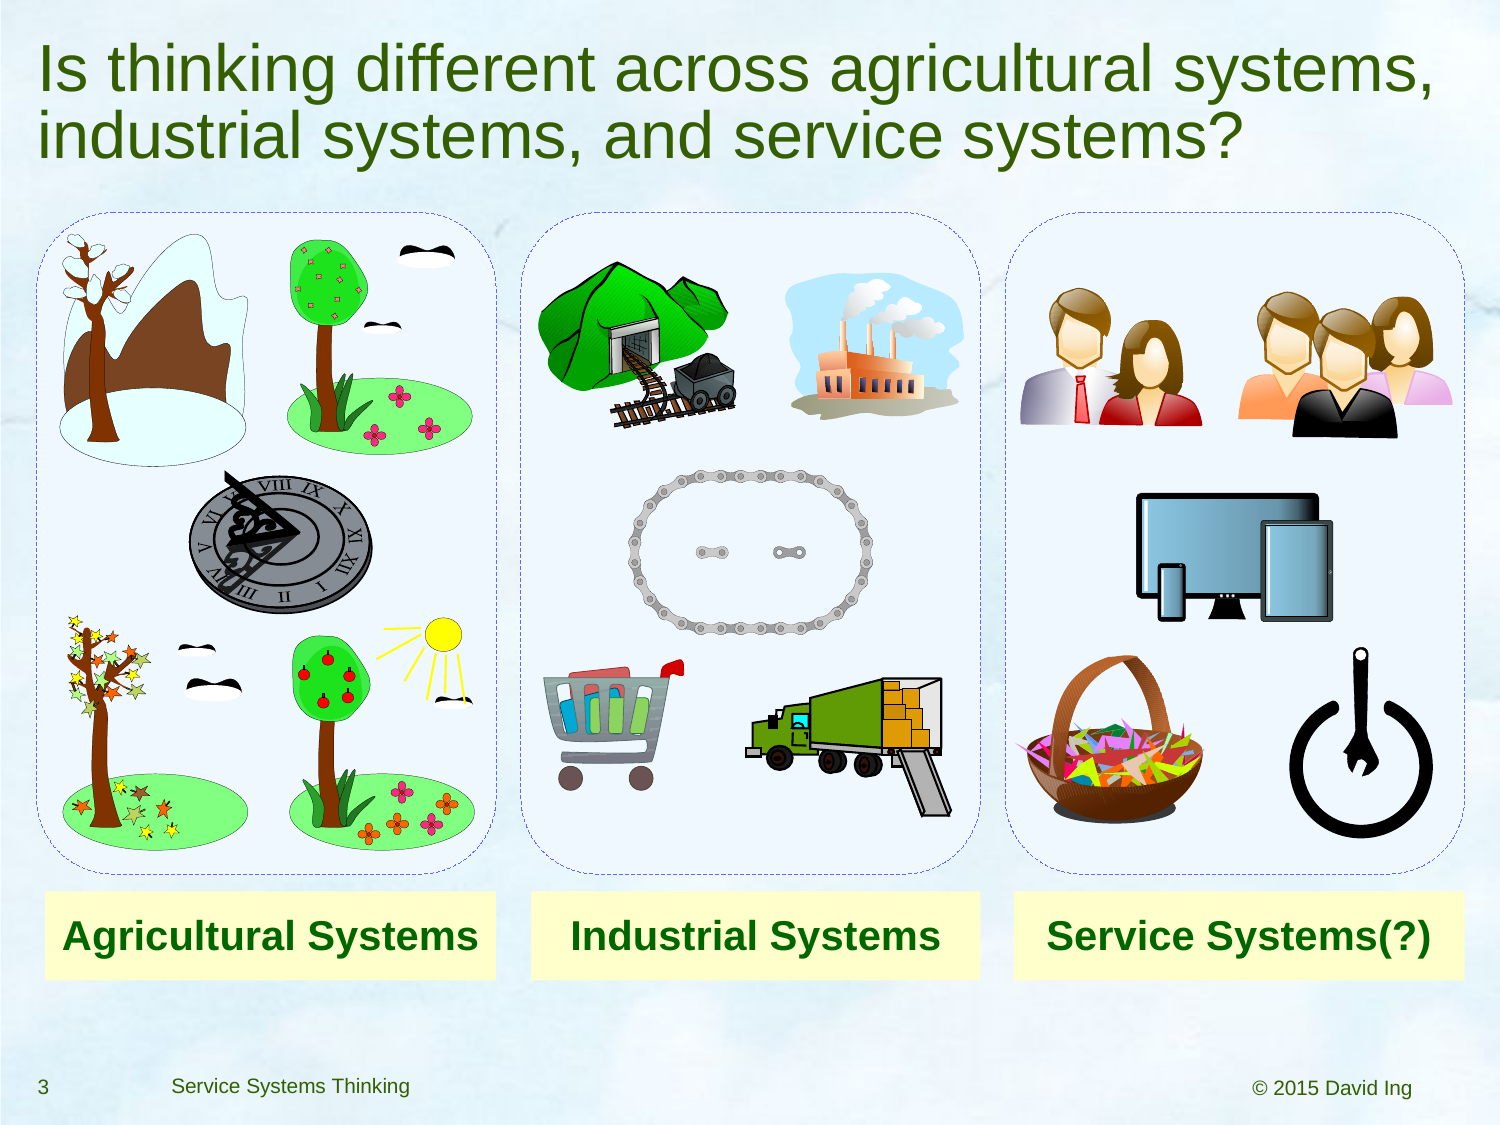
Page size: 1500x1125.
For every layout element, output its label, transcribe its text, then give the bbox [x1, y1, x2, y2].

text_box Industrial Systems [531, 891, 981, 981]
text_box Service Systems(?) [1013, 891, 1465, 981]
text_box Agricultural Systems [45, 891, 497, 981]
text_box [36, 212, 497, 875]
title Is thinking different across agricultural systems, industrial systems, and service systems? [37, 37, 1463, 236]
picture [0, 0, 1500, 1125]
text_box [520, 212, 981, 875]
text_box [1005, 212, 1465, 875]
